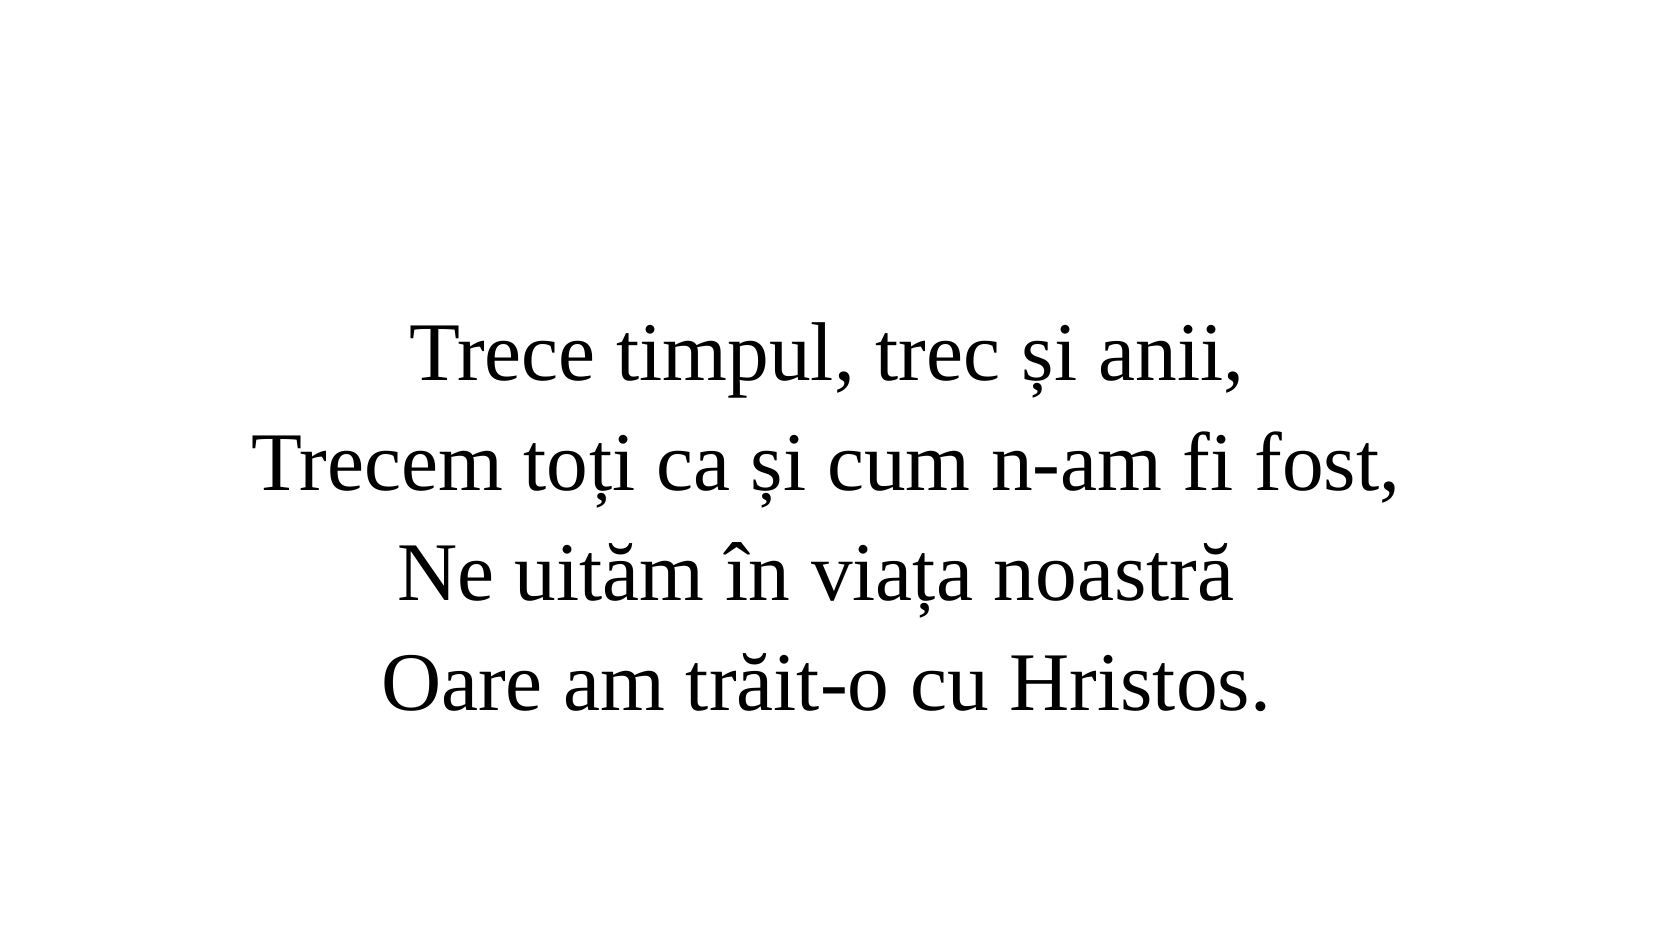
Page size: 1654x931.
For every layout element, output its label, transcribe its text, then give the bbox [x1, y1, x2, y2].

subtitle Trece timpul, trec și anii, Trecem toți ca și cum n-am fi fost, Ne uităm în viața noastră Oare am trăit-o cu Hristos. [0, 279, 1654, 641]
